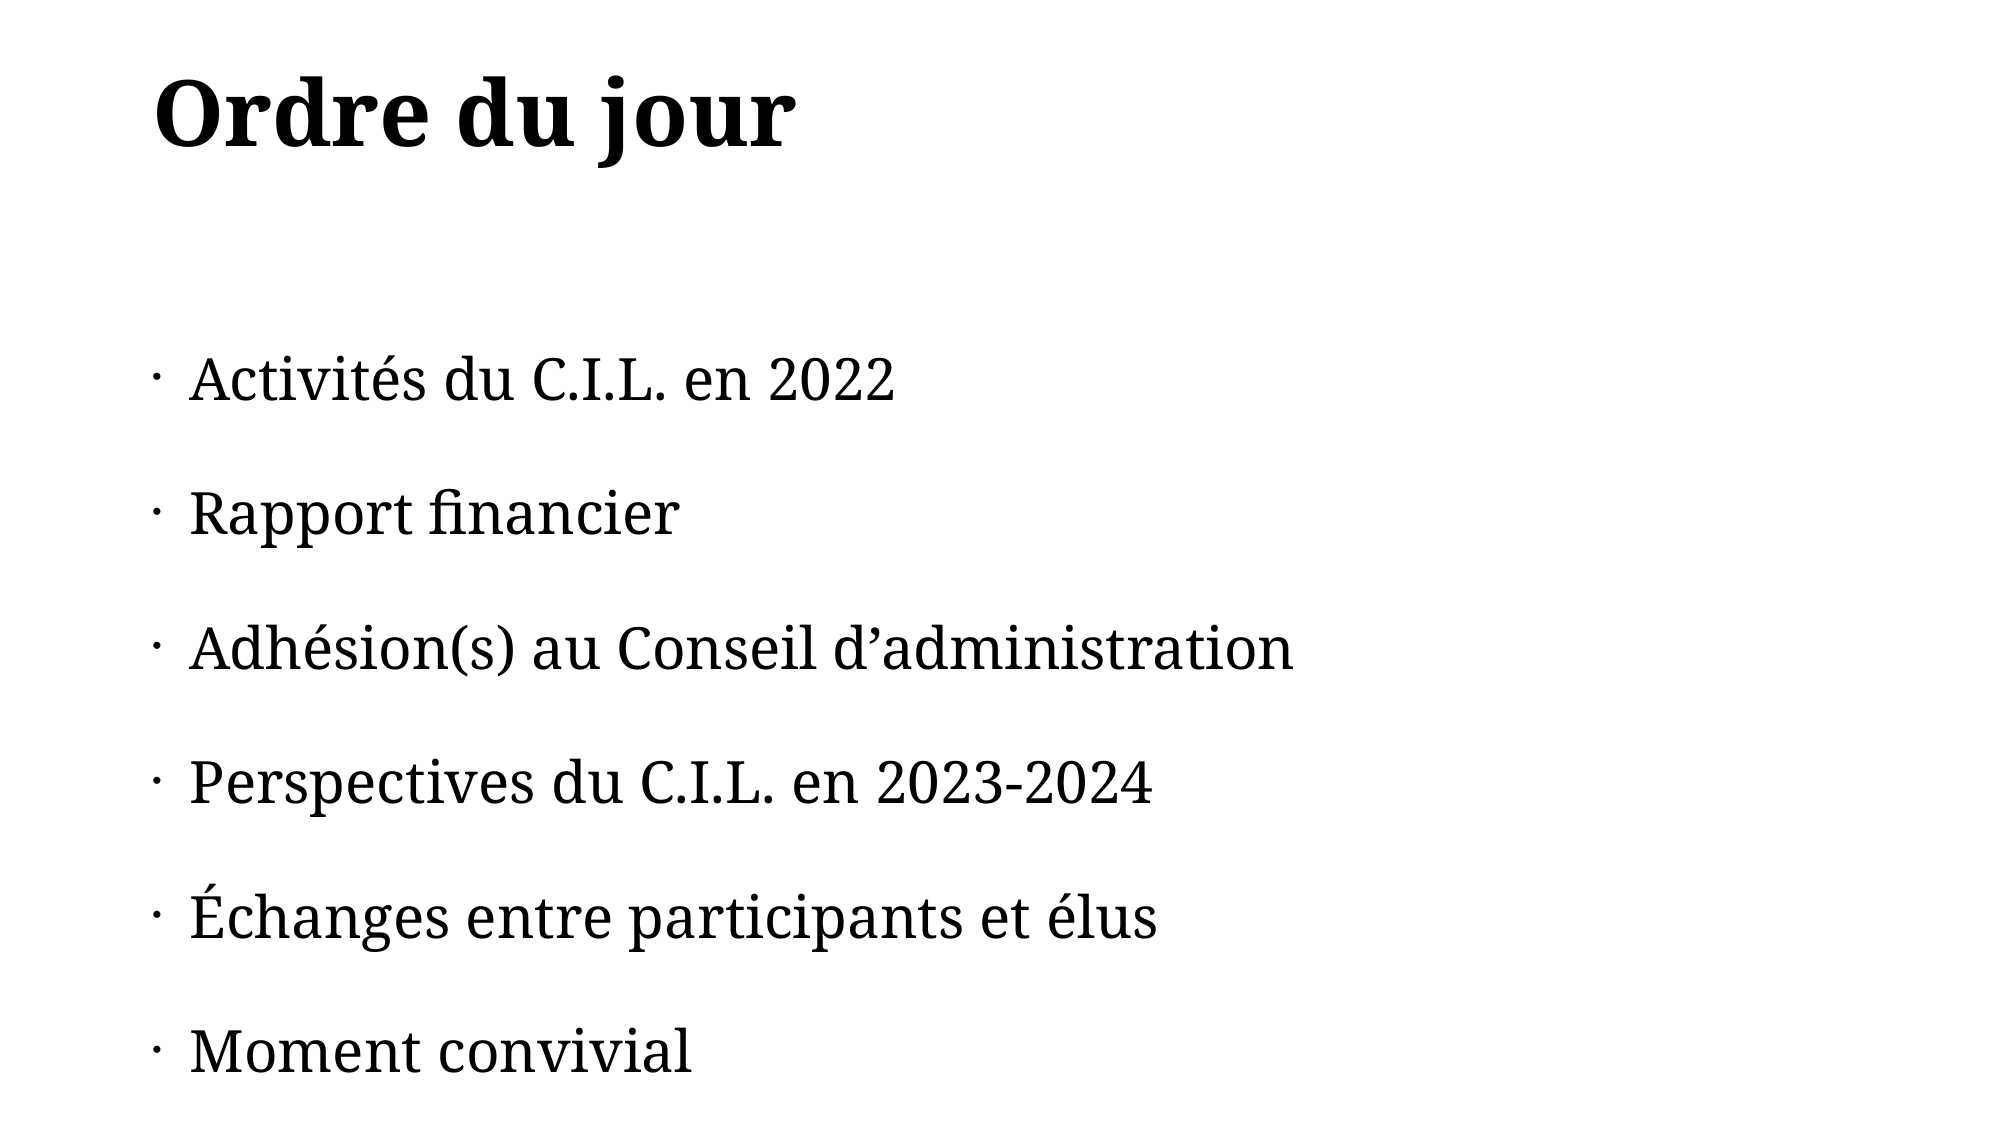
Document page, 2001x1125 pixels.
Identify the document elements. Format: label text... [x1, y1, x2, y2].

list Activités du C.I.L. en 2022 Rapport financier Adhésion(s) au Conseil d’administration Perspectives du C.I.L. en 2023-2024 Échanges entre participants et élus Moment convivial [137, 299, 1863, 1014]
title Ordre du jour [137, 59, 1863, 278]
